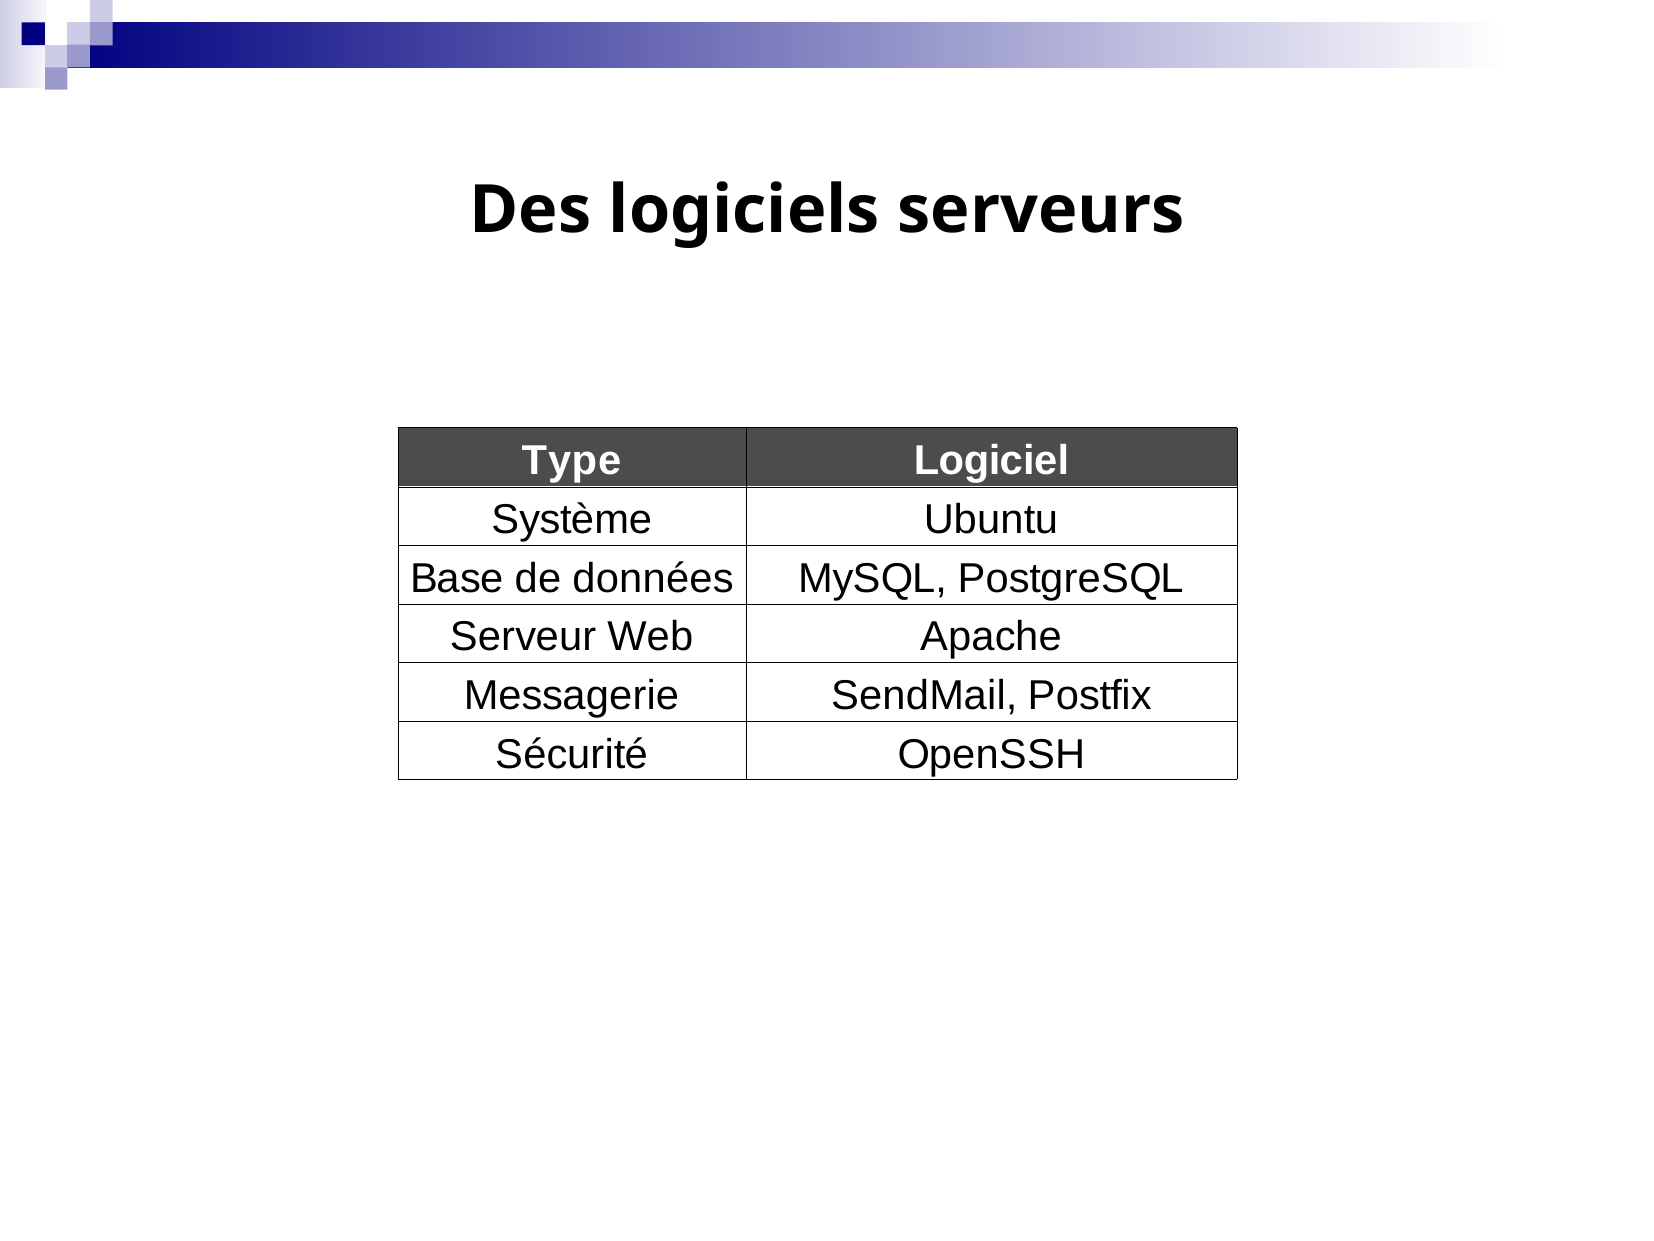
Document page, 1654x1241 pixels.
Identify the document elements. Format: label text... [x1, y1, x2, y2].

title Des logiciels serveurs [121, 102, 1534, 311]
chart [397, 427, 1315, 829]
